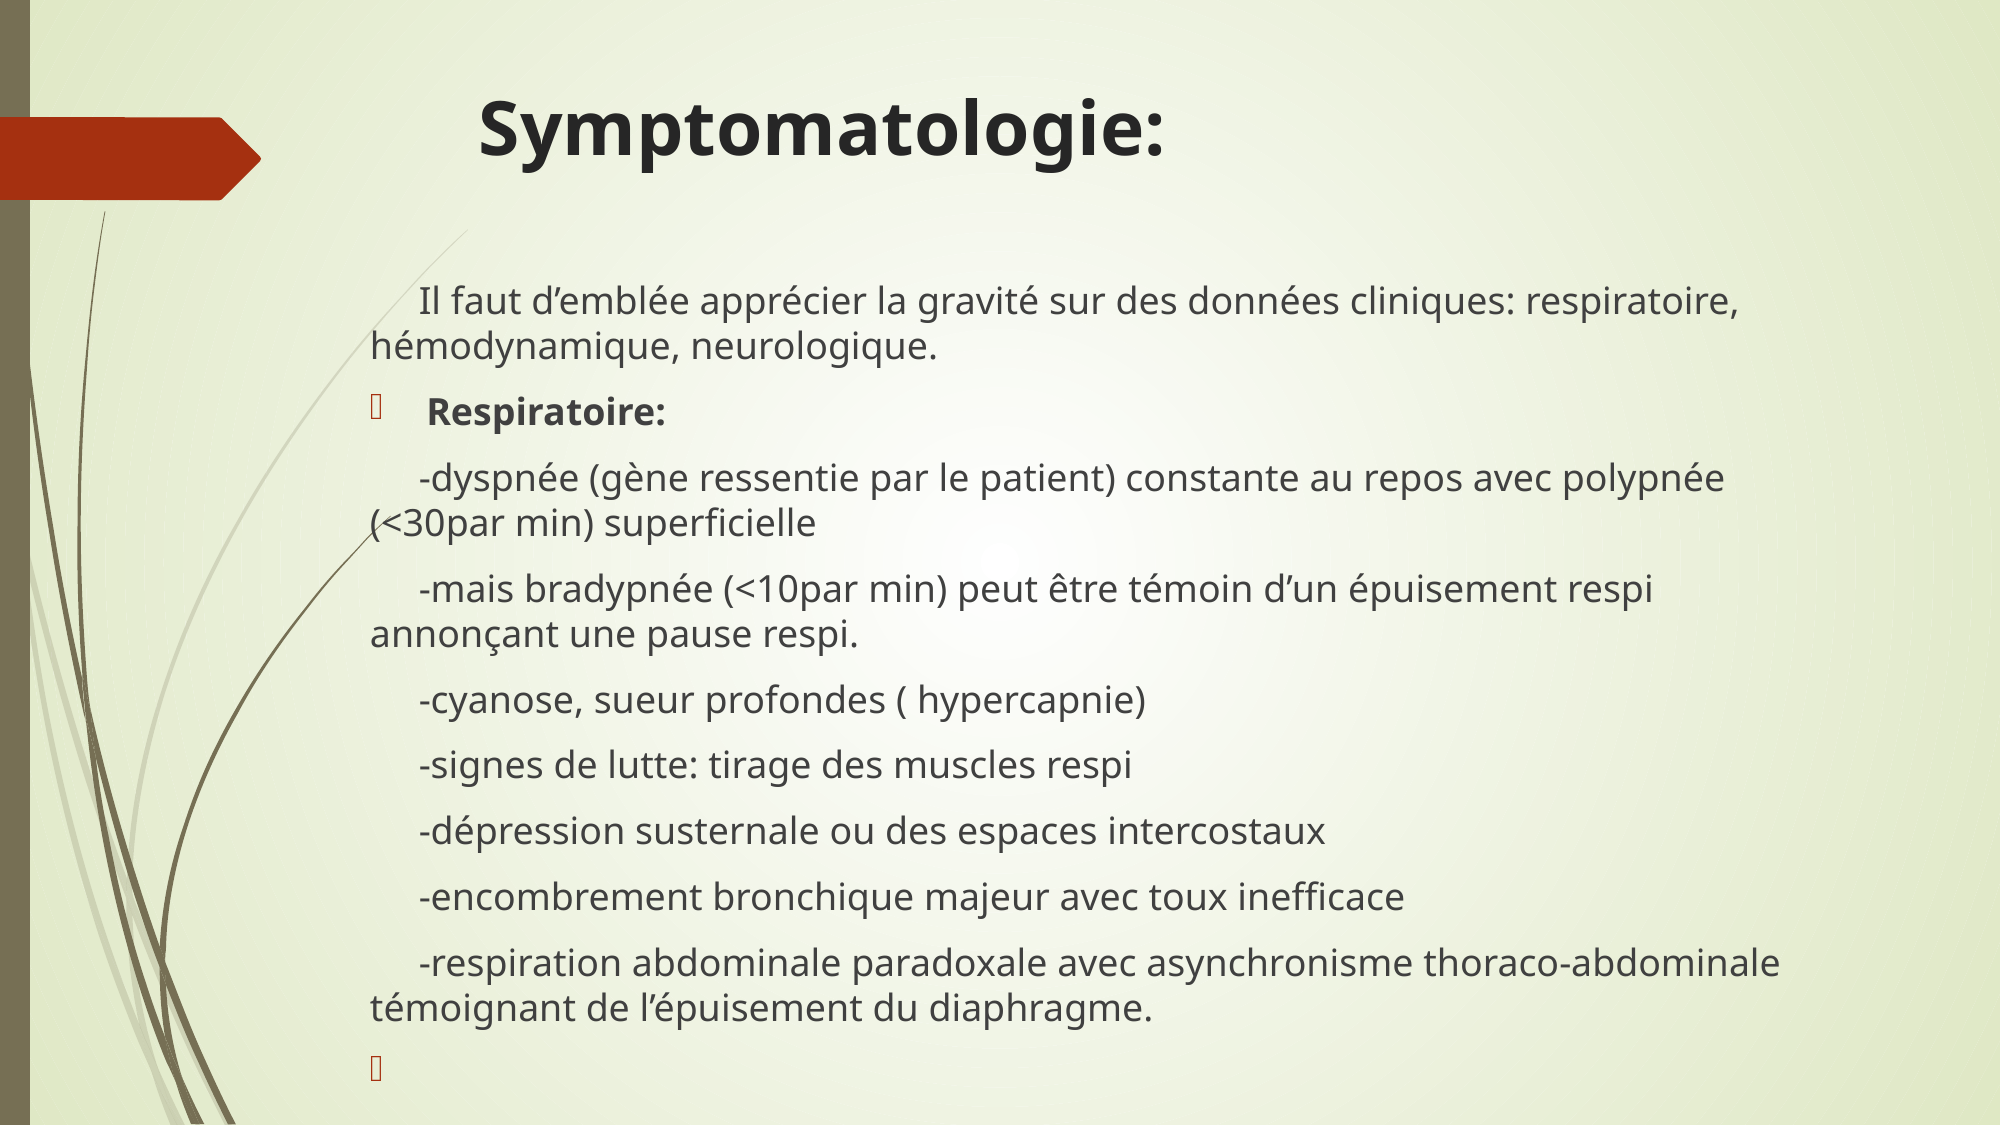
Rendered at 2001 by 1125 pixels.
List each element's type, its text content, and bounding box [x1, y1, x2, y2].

title Symptomatologie: [463, 73, 1910, 202]
list Il faut d’emblée apprécier la gravité sur des données cliniques: respiratoire, hémodynamique, neurologique. Respiratoire: -dyspnée (gène ressentie par le patient) constante au repos avec polypnée (<30par min) superficielle -mais bradypnée (<10par min) peut être témoin d’un épuisement respi annonçant une pause respi. -cyanose, sueur profondes ( hypercapnie) -signes de lutte: tirage des muscles respi -dépression susternale ou des espaces intercostaux -encombrement bronchique majeur avec toux inefficace -respiration abdominale paradoxale avec asynchronisme thoraco-abdominale témoignant de l’épuisement du diaphragme. [354, 269, 1848, 1057]
